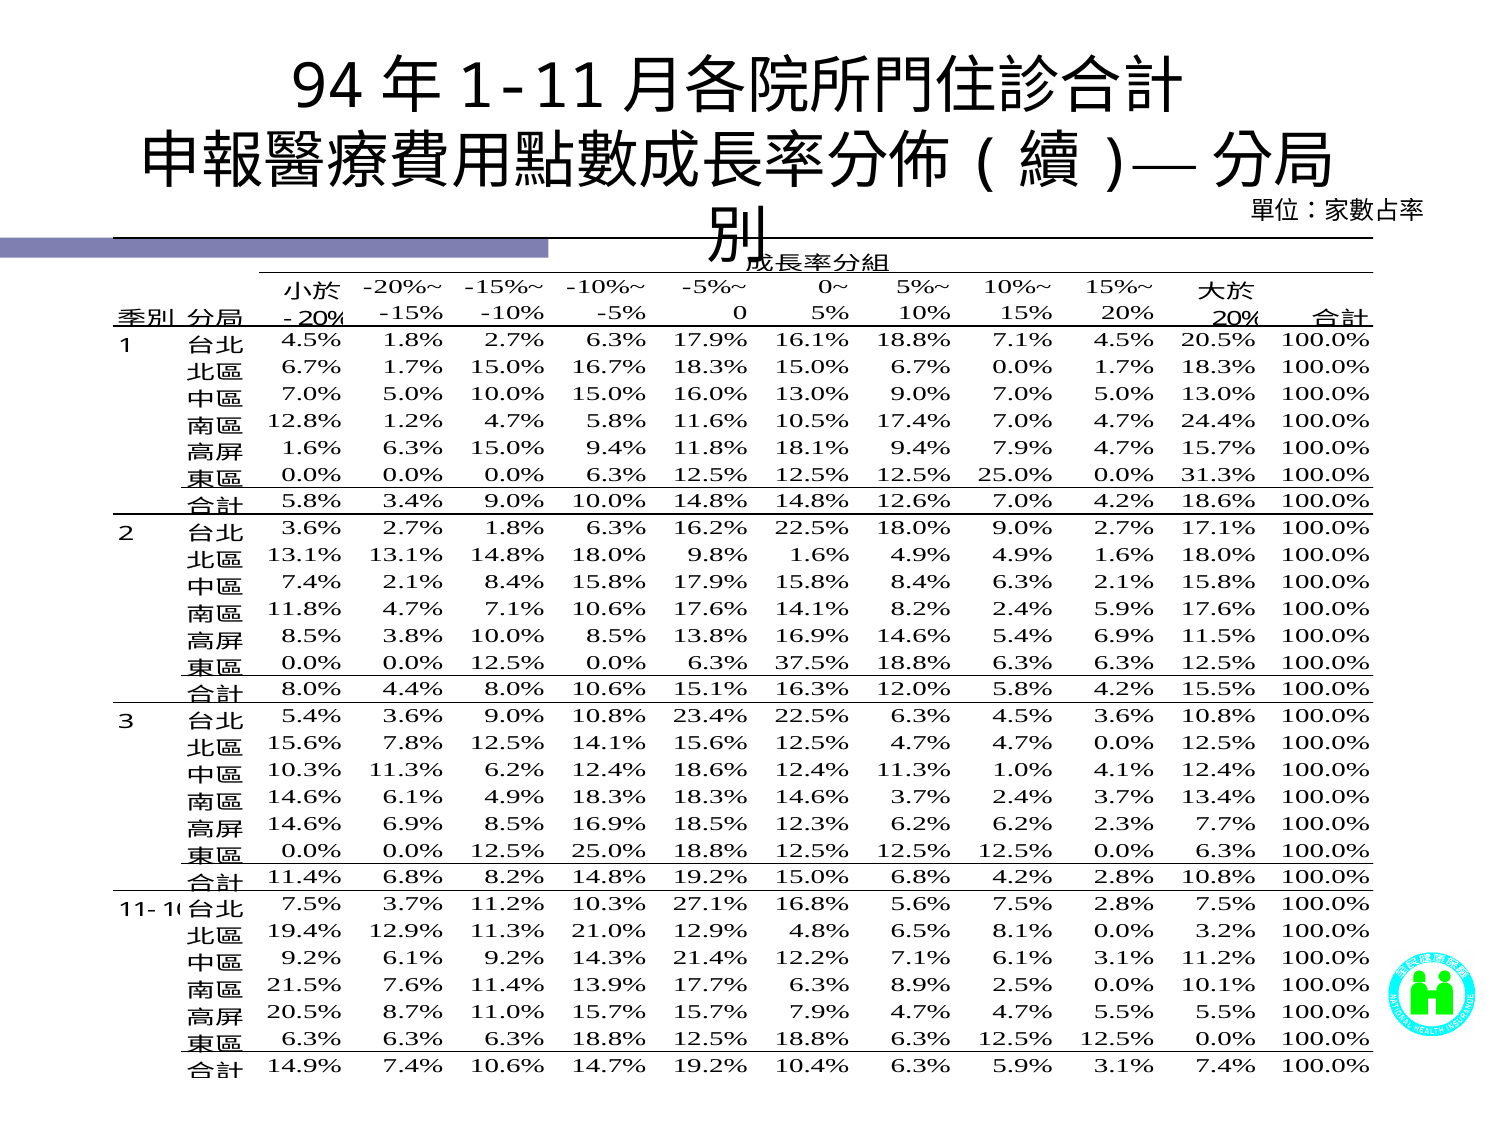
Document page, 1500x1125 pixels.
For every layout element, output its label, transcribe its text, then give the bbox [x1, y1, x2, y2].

title 94年1-11月各院所門住診合計 申報醫療費用點數成長率分佈(續)—分局別 [99, 37, 1375, 188]
chart [112, 237, 1375, 1080]
text_box 單位：家數占率 [1224, 187, 1450, 233]
